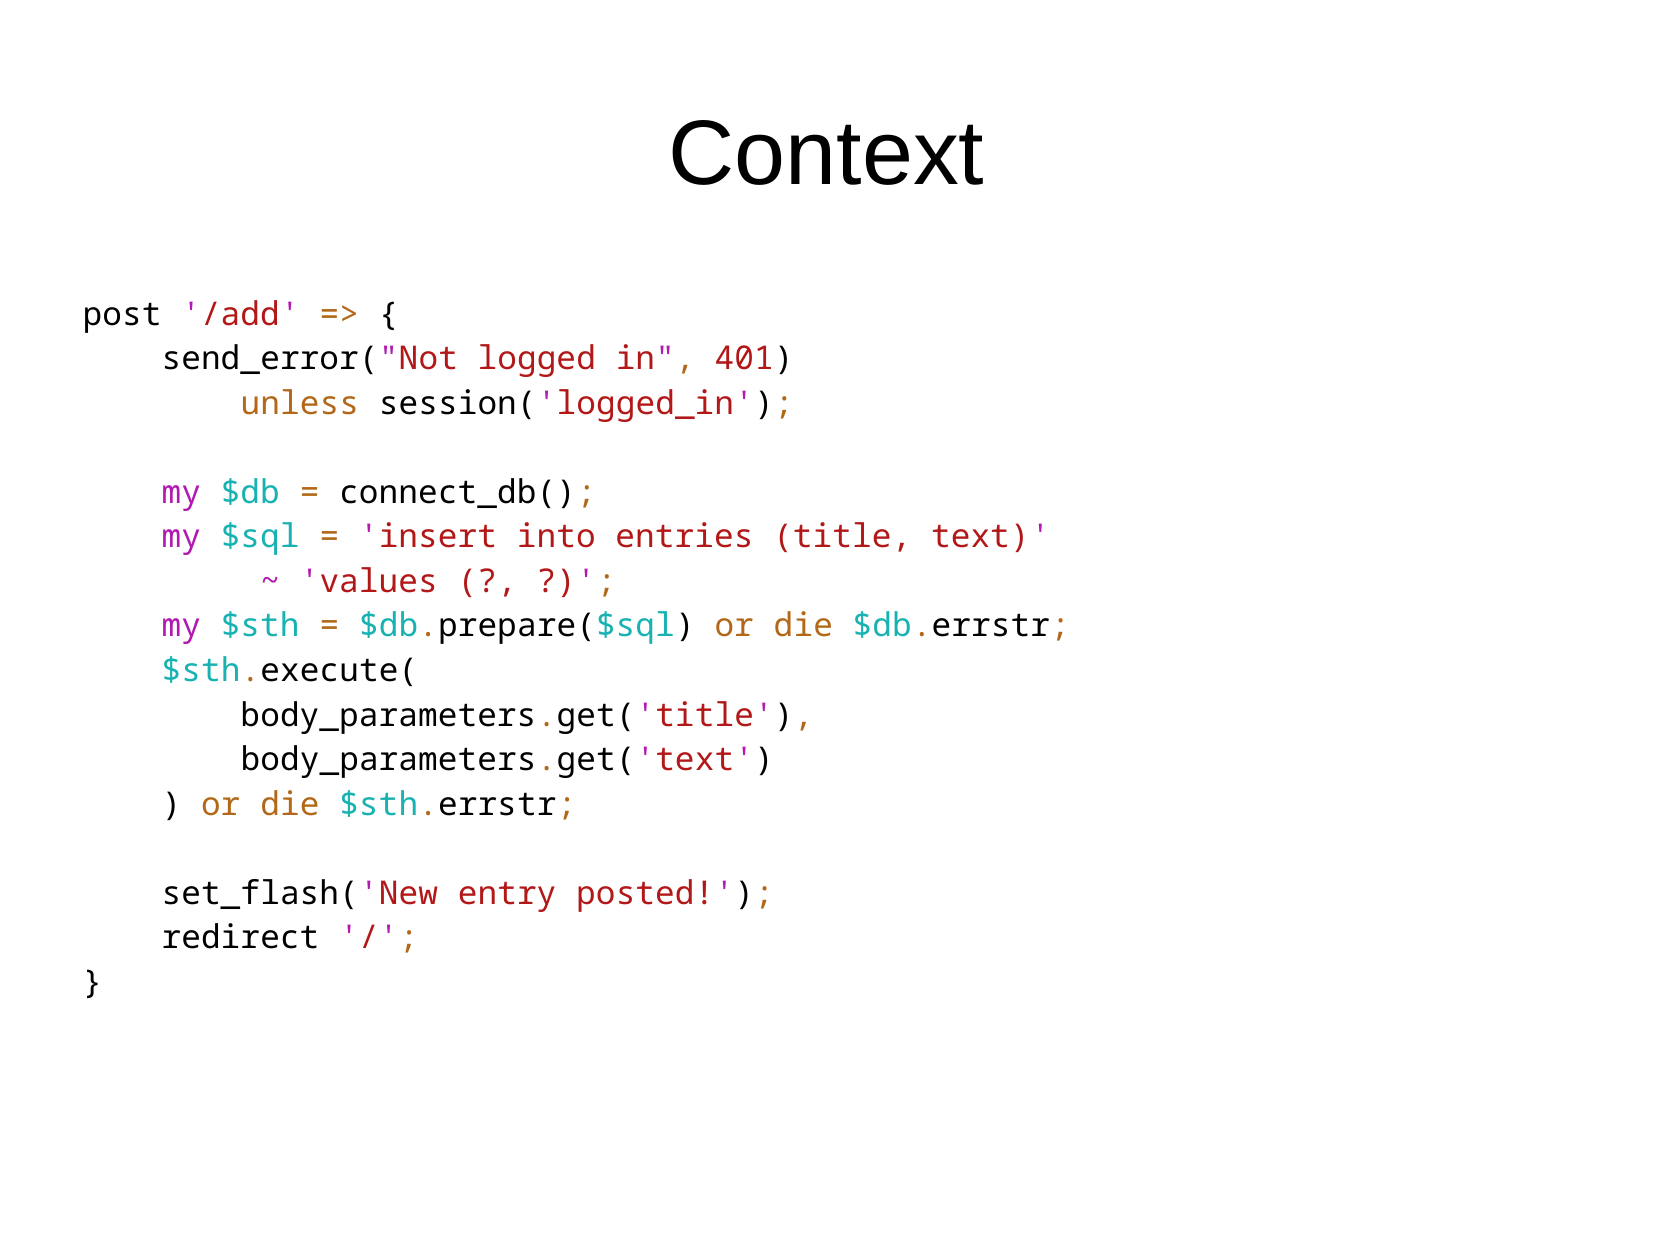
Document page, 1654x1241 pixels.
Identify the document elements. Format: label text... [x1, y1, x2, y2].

list post '/add' => { send_error("Not logged in", 401) unless session('logged_in'); my $db = connect_db(); my $sql = 'insert into entries (title, text)' ~ 'values (?, ?)'; my $sth = $db.prepare($sql) or die $db.errstr; $sth.execute( body_parameters.get('title'), body_parameters.get('text') ) or die $sth.errstr; set_flash('New entry posted!'); redirect '/'; } [82, 290, 1571, 1010]
title Context [82, 49, 1571, 257]
